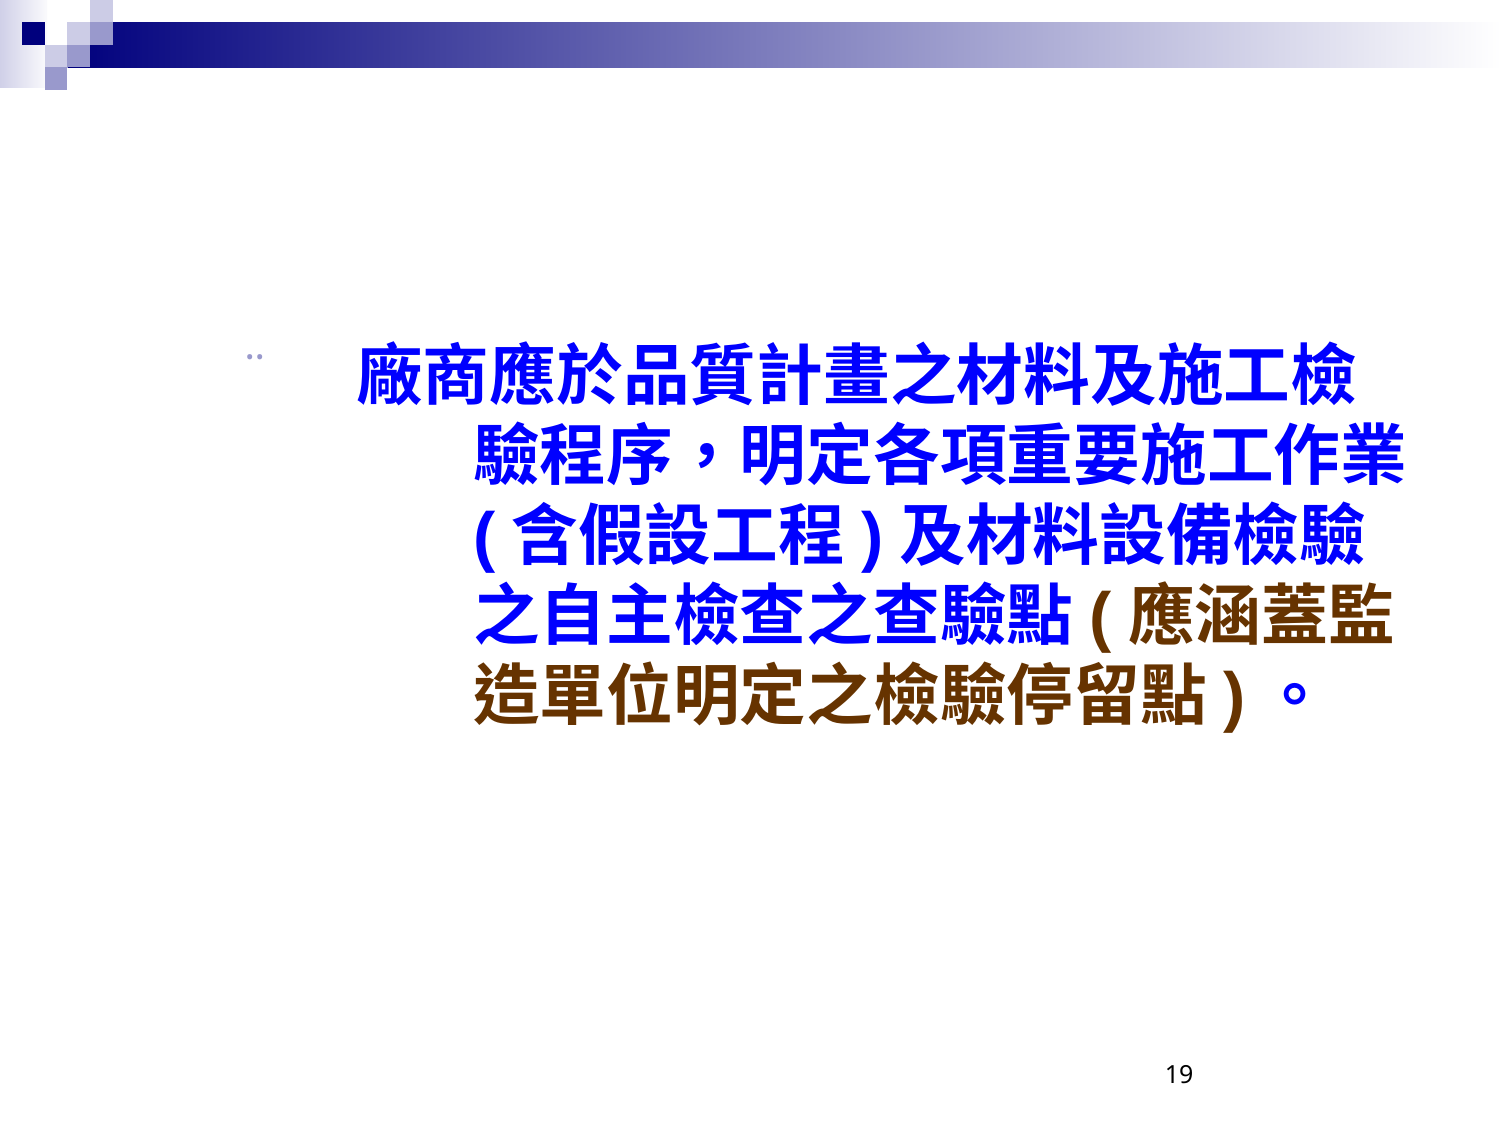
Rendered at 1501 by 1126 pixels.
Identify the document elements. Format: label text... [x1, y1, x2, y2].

text_box [1149, 1025, 1501, 1101]
list 廠商應於品質計畫之材料及施工檢驗程序，明定各項重要施工作業(含假設工程)及材料設備檢驗之自主檢查之查驗點(應涵蓋監造單位明定之檢驗停留點)。 [74, 324, 1426, 964]
